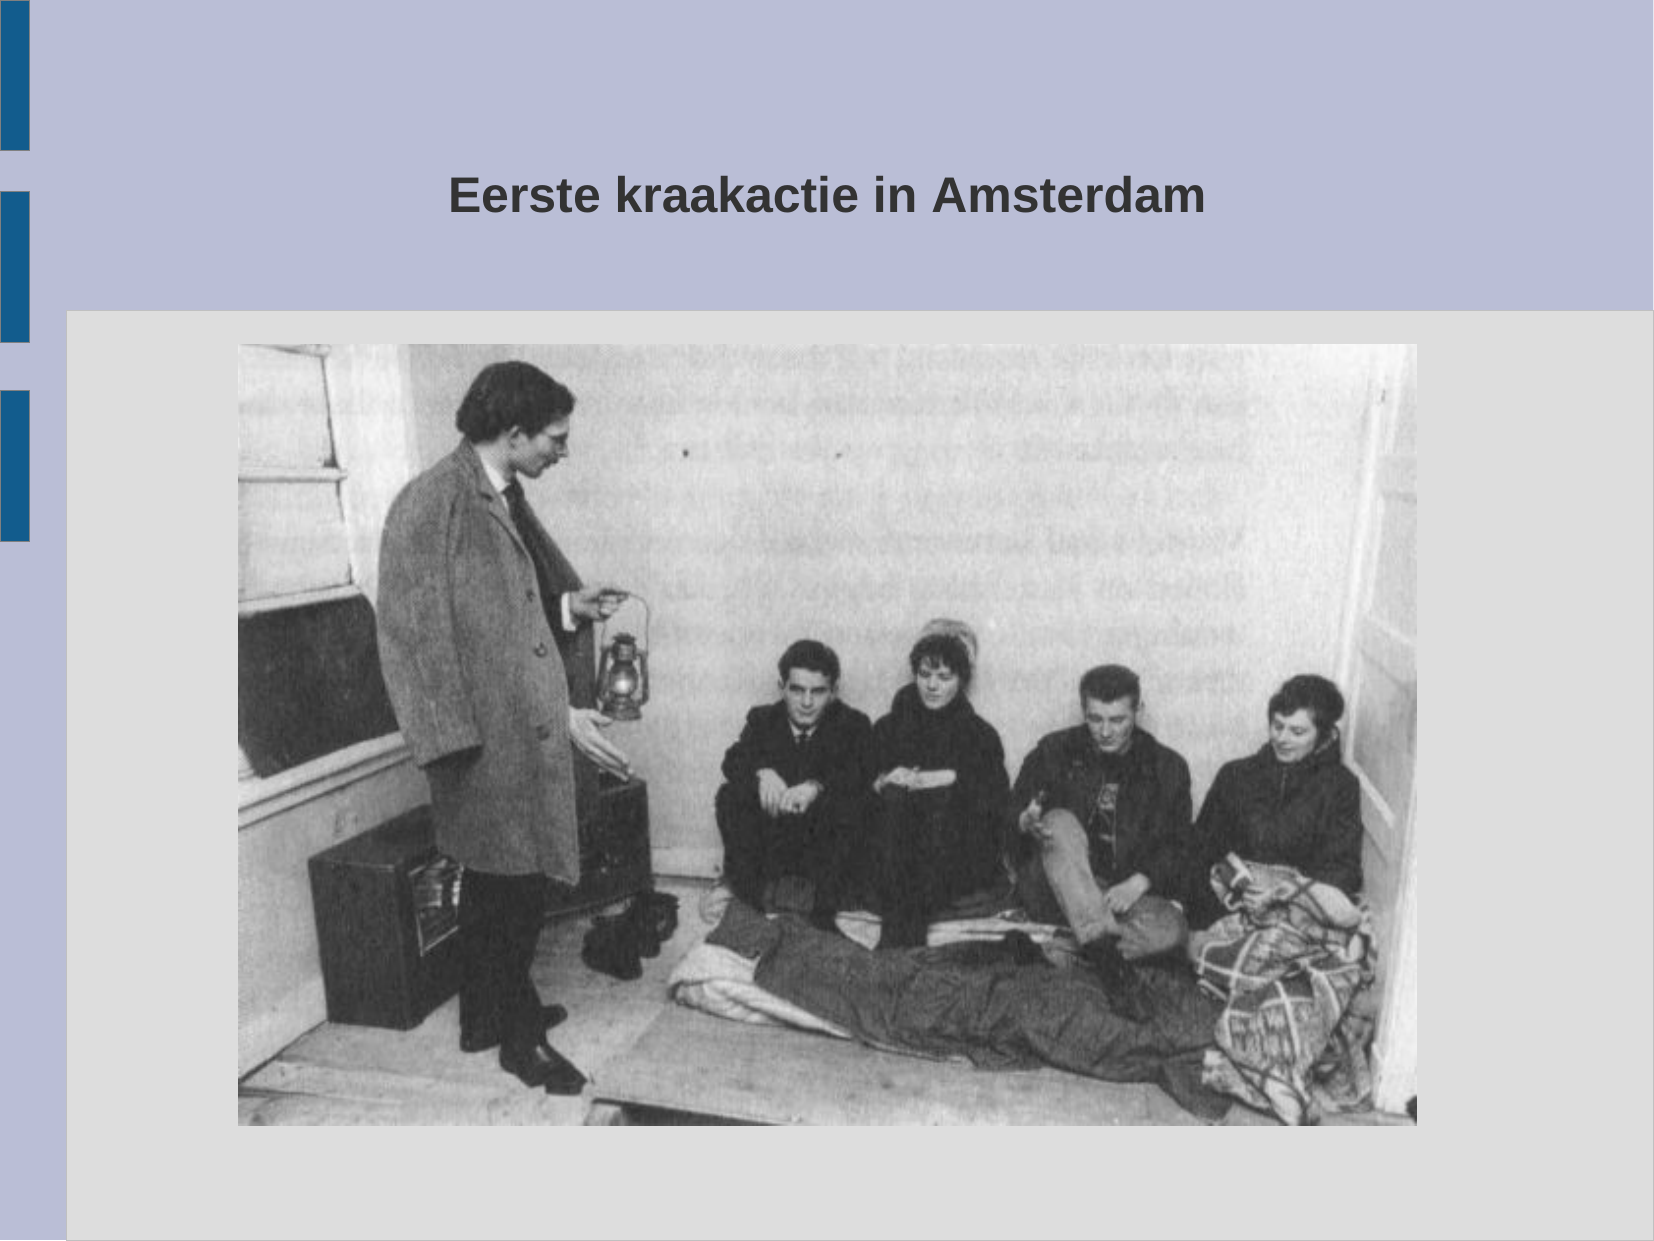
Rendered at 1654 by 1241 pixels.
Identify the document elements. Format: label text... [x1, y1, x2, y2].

title Eerste kraakactie in Amsterdam [121, 91, 1534, 299]
picture [238, 344, 1417, 1126]
